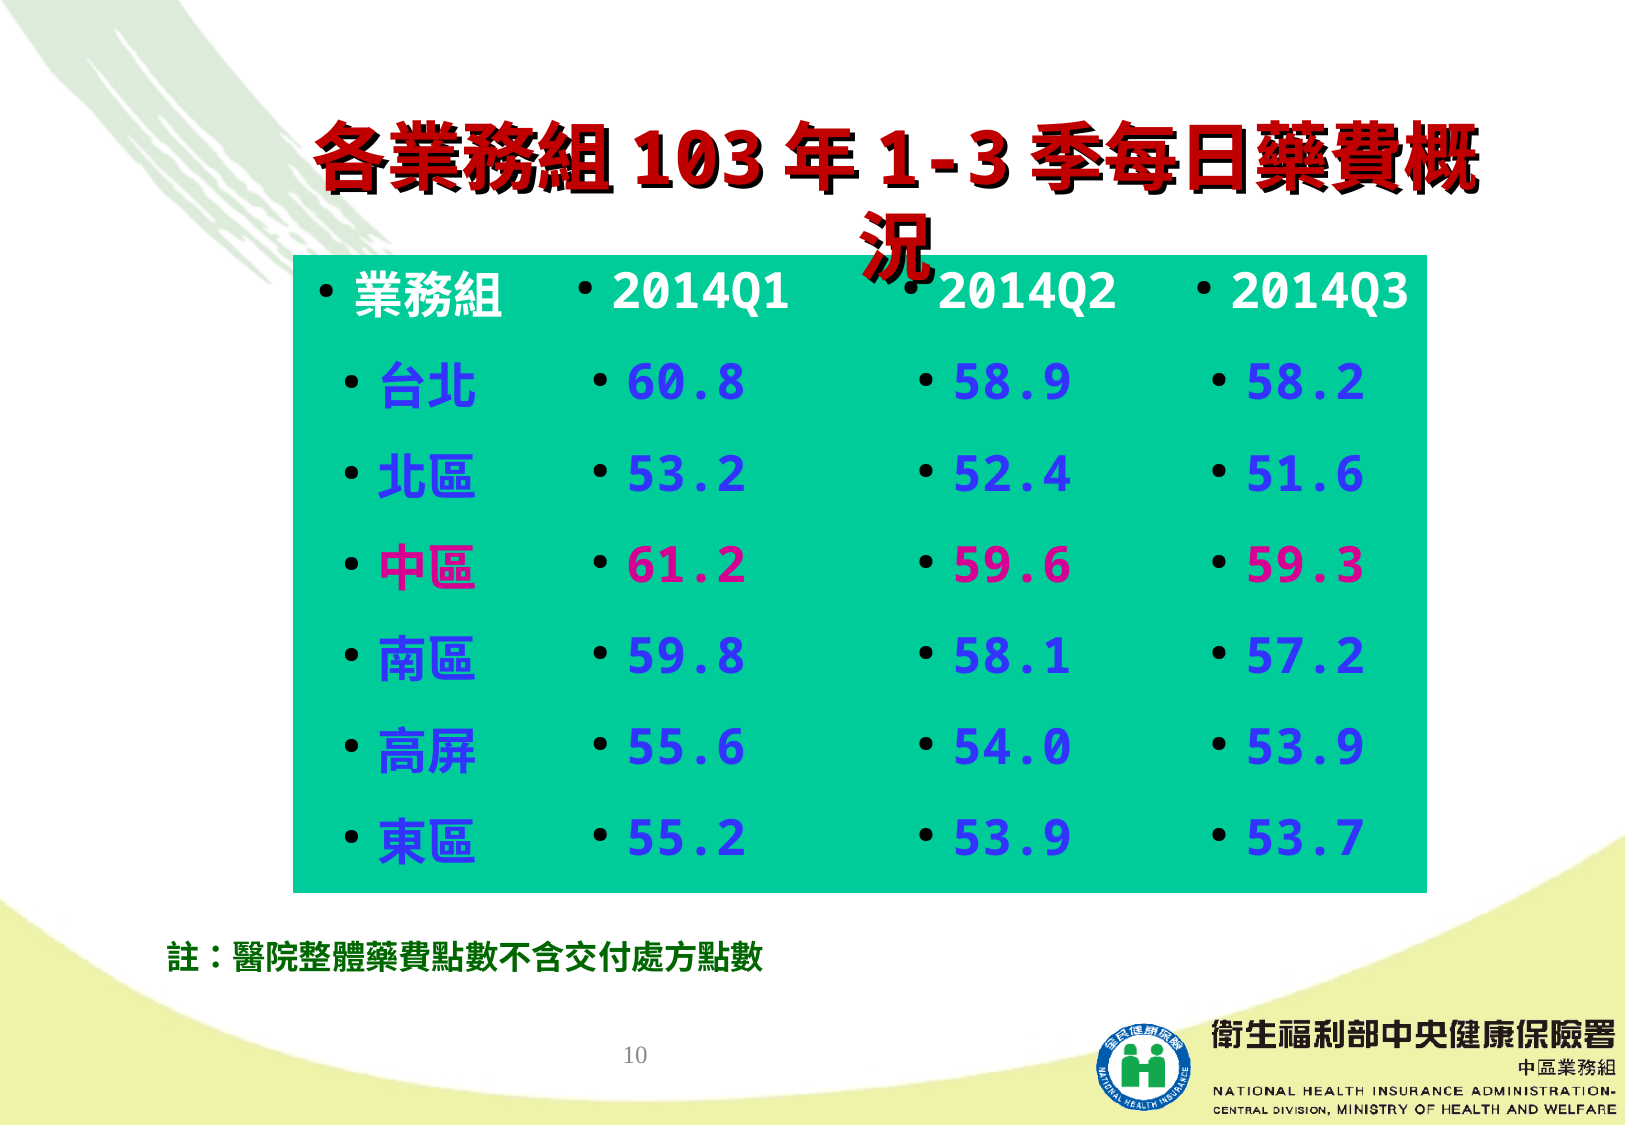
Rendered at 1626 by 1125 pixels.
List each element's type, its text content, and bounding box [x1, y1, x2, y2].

table_cell 58.1 [840, 620, 1179, 711]
text_box 各業務組103年1-3季每日藥費概況 [280, 101, 1510, 197]
table_cell 59.6 [840, 529, 1179, 620]
table_header 2014Q2 [840, 255, 1179, 347]
table_cell 中區 [293, 529, 528, 620]
table_cell 台北 [293, 347, 528, 438]
table_cell 55.6 [528, 711, 840, 802]
table_header 2014Q3 [1179, 255, 1427, 347]
table_header 業務組 [293, 255, 528, 347]
table_cell 北區 [293, 438, 528, 529]
table_cell 53.2 [528, 438, 840, 529]
table_cell 51.6 [1179, 438, 1427, 529]
table_cell 南區 [293, 620, 528, 711]
table_cell 58.9 [840, 347, 1179, 438]
table_cell 59.8 [528, 620, 840, 711]
table_cell 57.2 [1179, 620, 1427, 711]
table_cell 高屏 [293, 711, 528, 802]
table_cell 53.9 [1179, 711, 1427, 802]
table_header 2014Q2 [883, 255, 891, 270]
table_cell 東區 [293, 802, 528, 893]
table_cell 61.2 [528, 529, 840, 620]
table_cell 54.0 [840, 711, 1179, 802]
table_cell 59.3 [1179, 529, 1427, 620]
table_cell 52.4 [840, 438, 1179, 529]
table_cell 53.7 [1179, 802, 1427, 893]
text_box 註：醫院整體藥費點數不含交付處方點數 [151, 928, 1049, 985]
table_cell 53.9 [840, 802, 1179, 893]
table_cell 58.2 [1179, 347, 1427, 438]
text_box [607, 1023, 987, 1084]
table_header 2014Q1 [528, 255, 840, 347]
table_cell 55.2 [528, 802, 840, 893]
table_cell 60.8 [528, 347, 840, 438]
